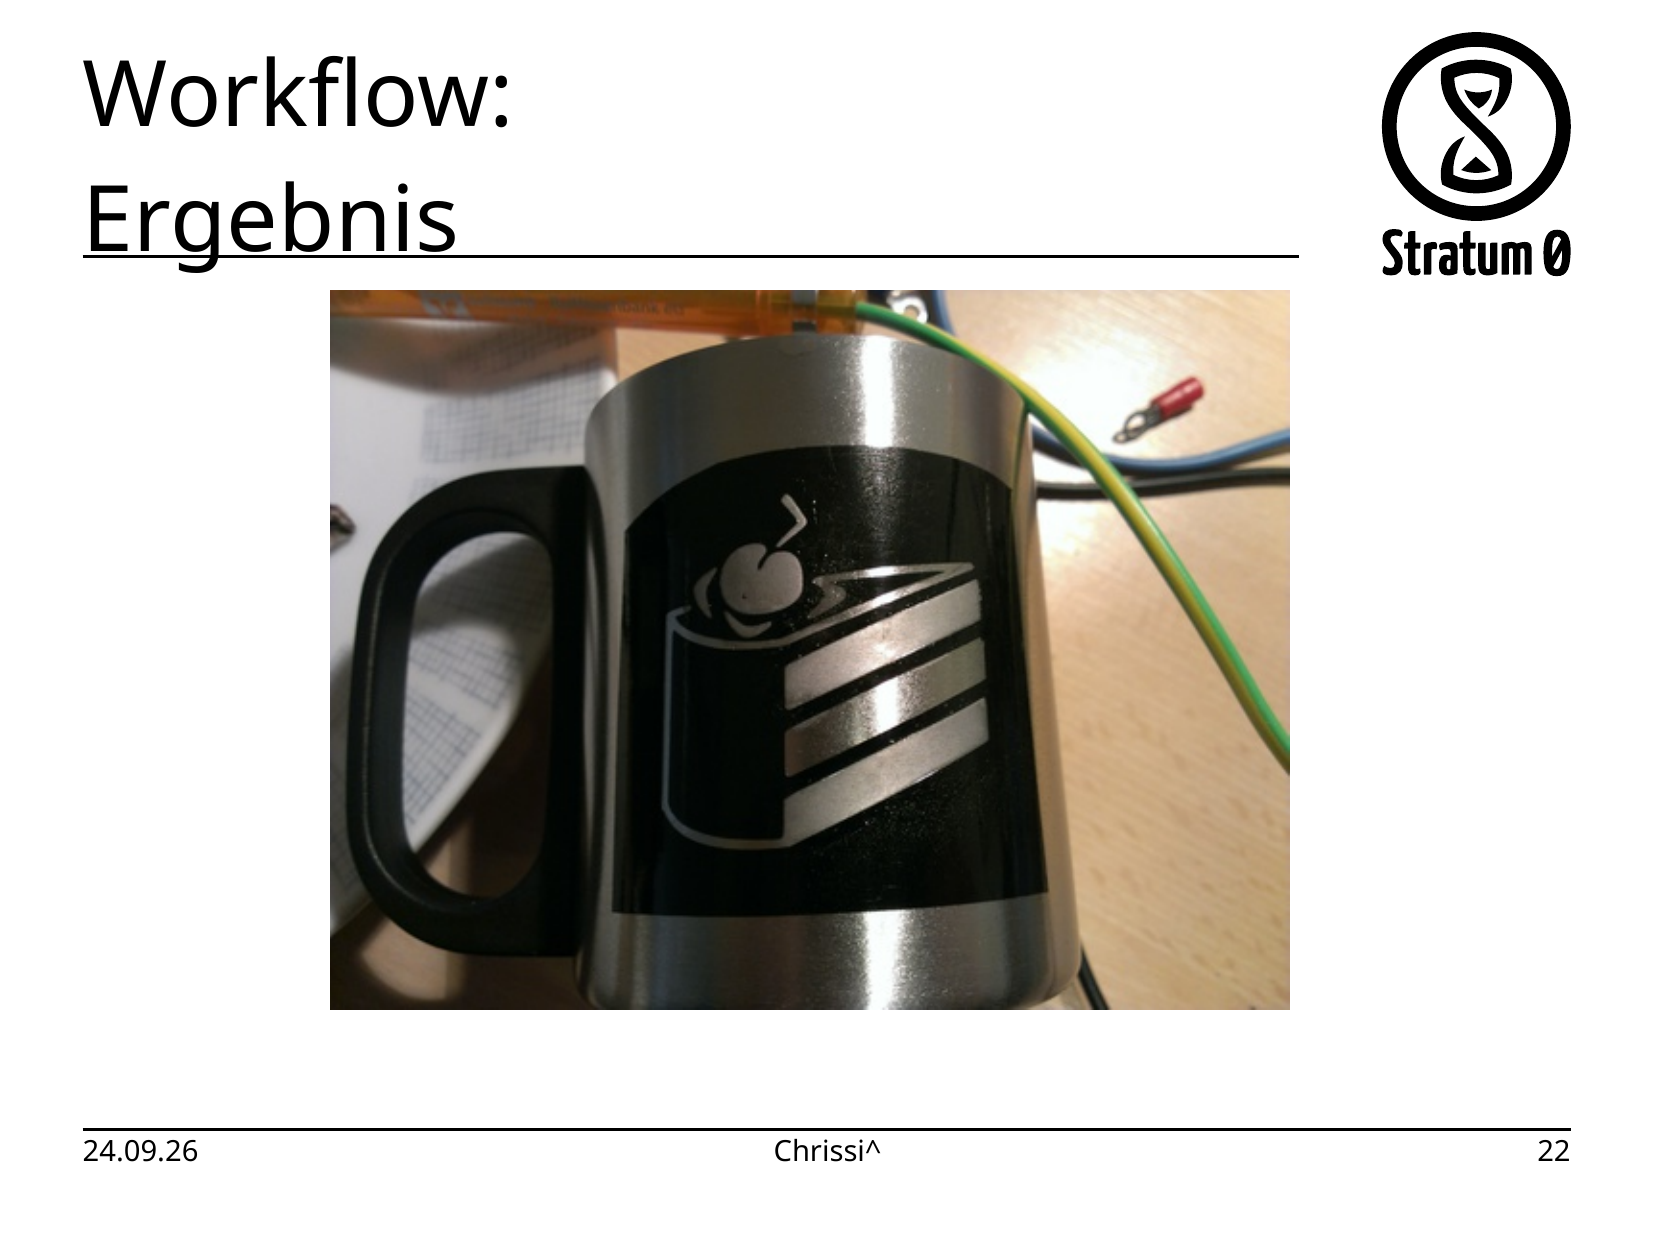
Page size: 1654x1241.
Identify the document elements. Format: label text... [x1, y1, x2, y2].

picture [330, 290, 1290, 1010]
title Workflow: Ergebnis [82, 45, 1300, 261]
